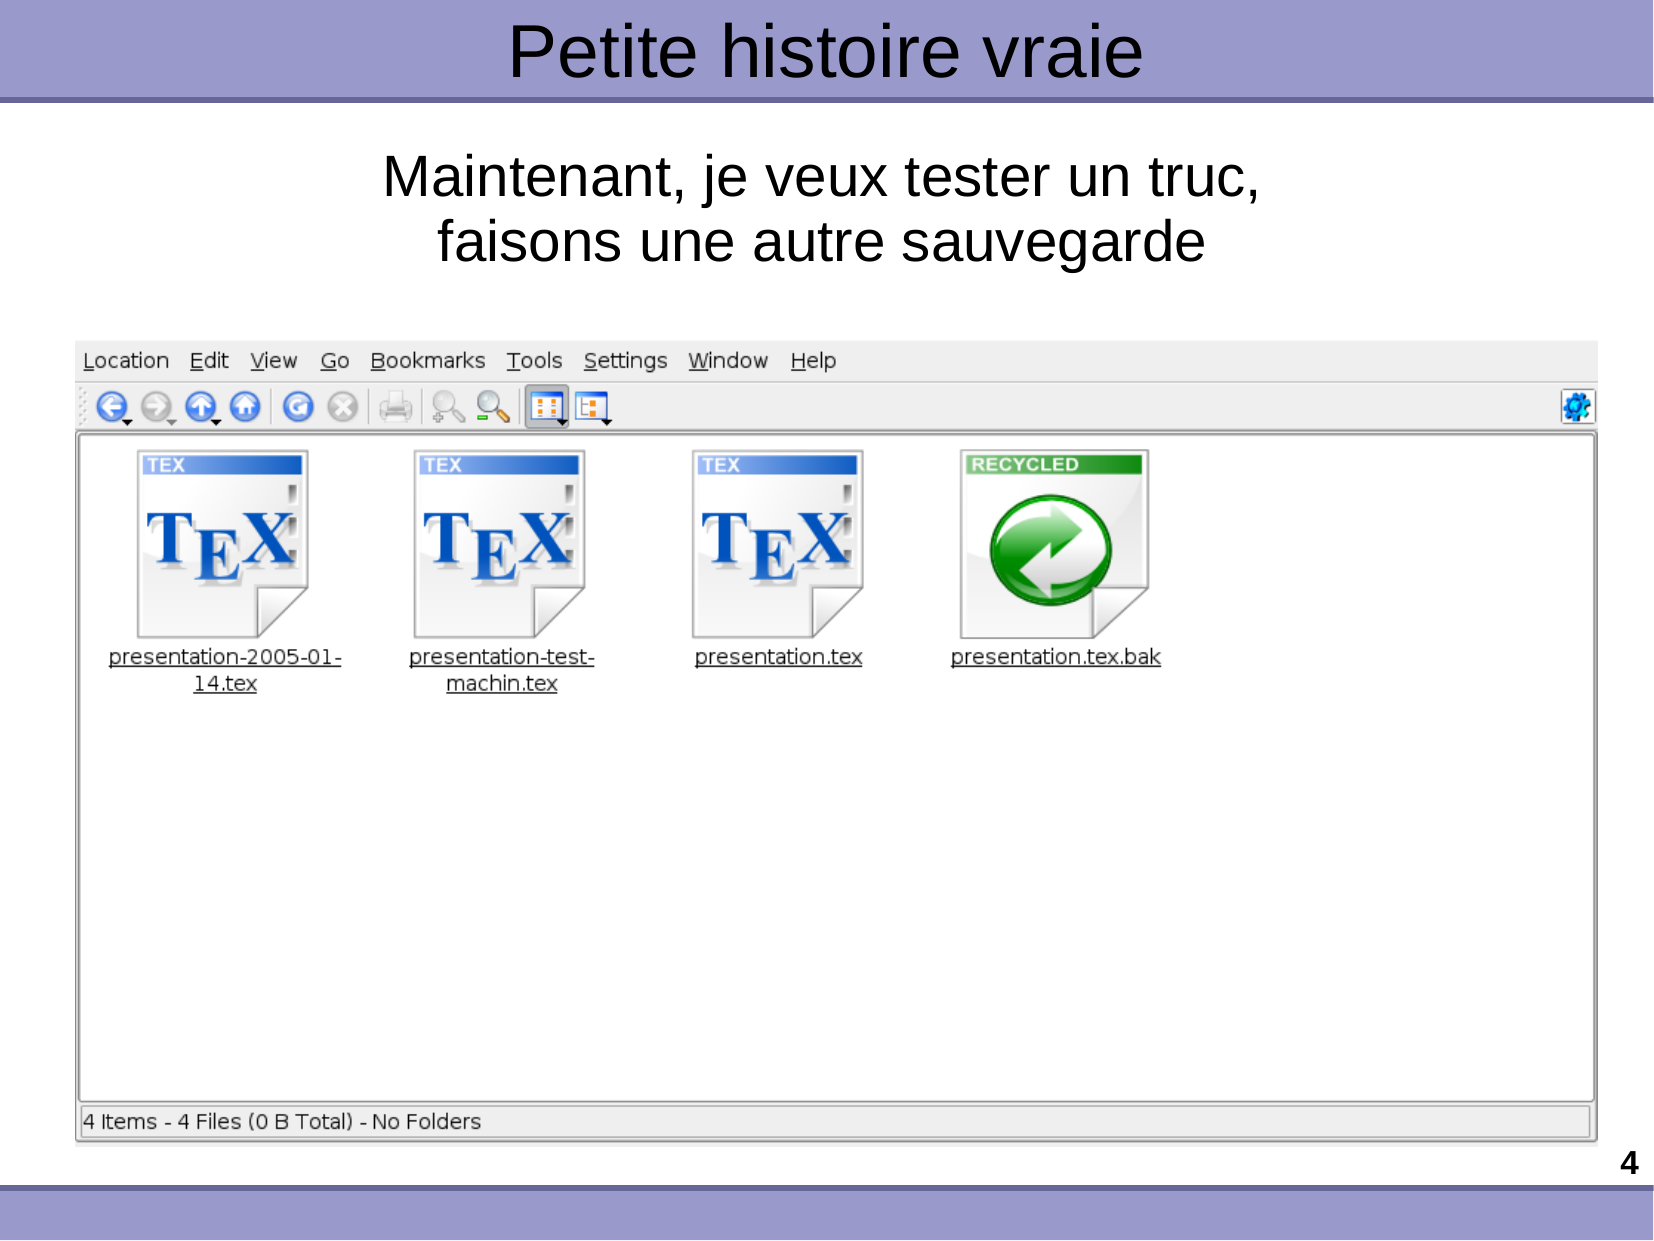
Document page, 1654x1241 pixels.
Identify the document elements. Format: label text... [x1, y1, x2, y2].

picture [75, 340, 1598, 1147]
text_box Maintenant, je veux tester un truc, faisons une autre sauvegarde [28, 143, 1618, 289]
title Petite histoire vraie [0, 4, 1654, 98]
